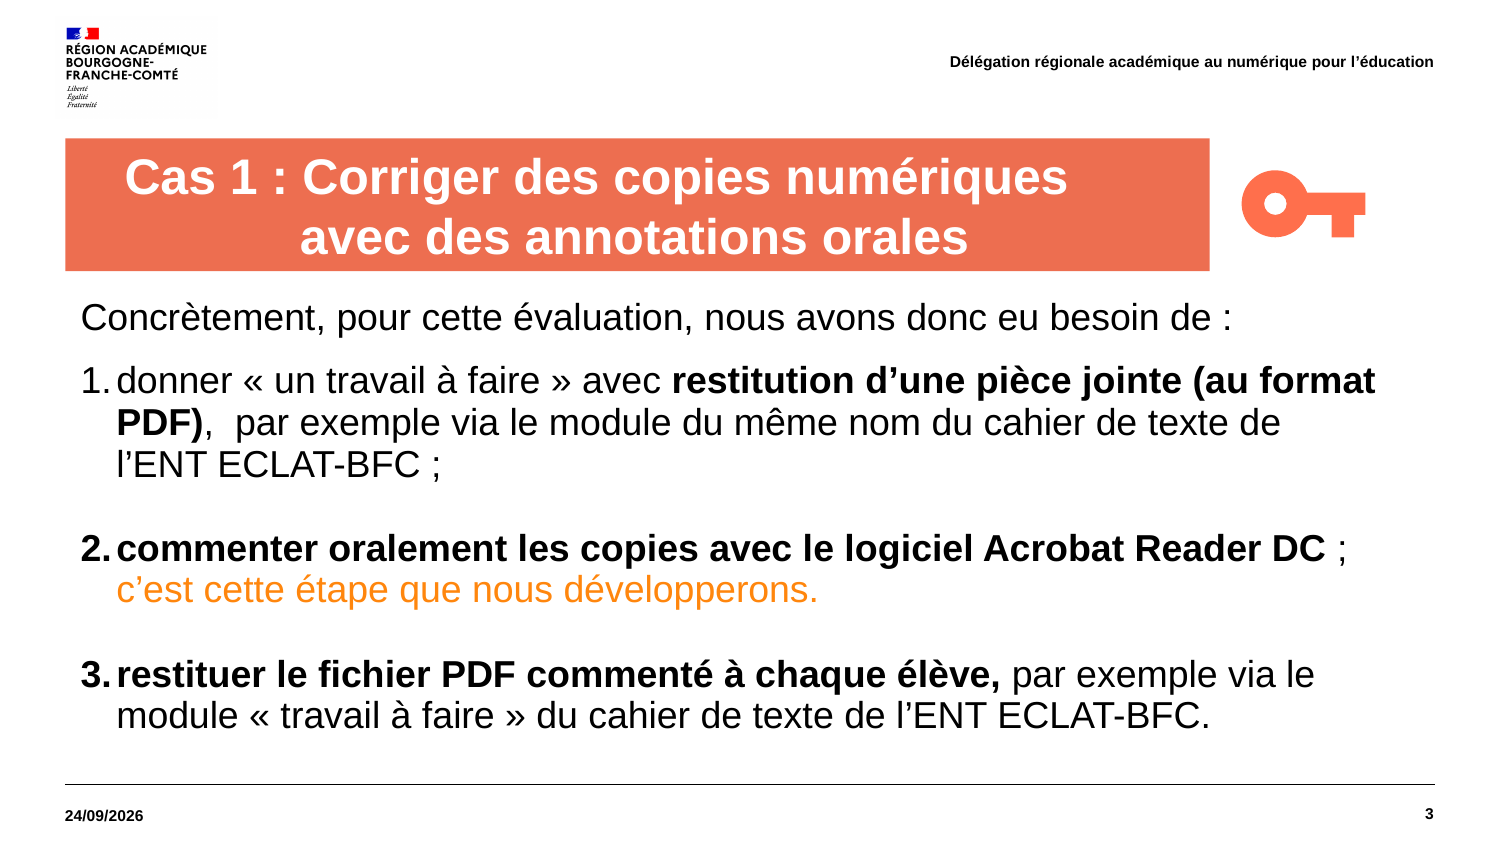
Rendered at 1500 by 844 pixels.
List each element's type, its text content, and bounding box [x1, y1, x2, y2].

text_box Délégation régionale académique au numérique pour l’éducation [470, 32, 1435, 90]
text_box 18/02/2022 [64, 787, 251, 843]
text_box <numéro> [1213, 784, 1434, 843]
text_box [1241, 170, 1366, 238]
picture [55, 16, 218, 119]
text_box Concrètement, pour cette évaluation, nous avons donc eu besoin de : donner « un travail à faire » avec restitution d’une pièce jointe (au format PDF), par exemple via le module du même nom du cahier de texte de l’ENT ECLAT-BFC ; commenter oralement les copies avec le logiciel Acrobat Reader DC ; c’est cette étape que nous développerons. restituer le fichier PDF commenté à chaque élève, par exemple via le module « travail à faire » du cahier de texte de l’ENT ECLAT-BFC. [65, 289, 1394, 812]
text_box Cas 1 : Corriger des copies numériques avec des annotations orales [65, 138, 1210, 272]
